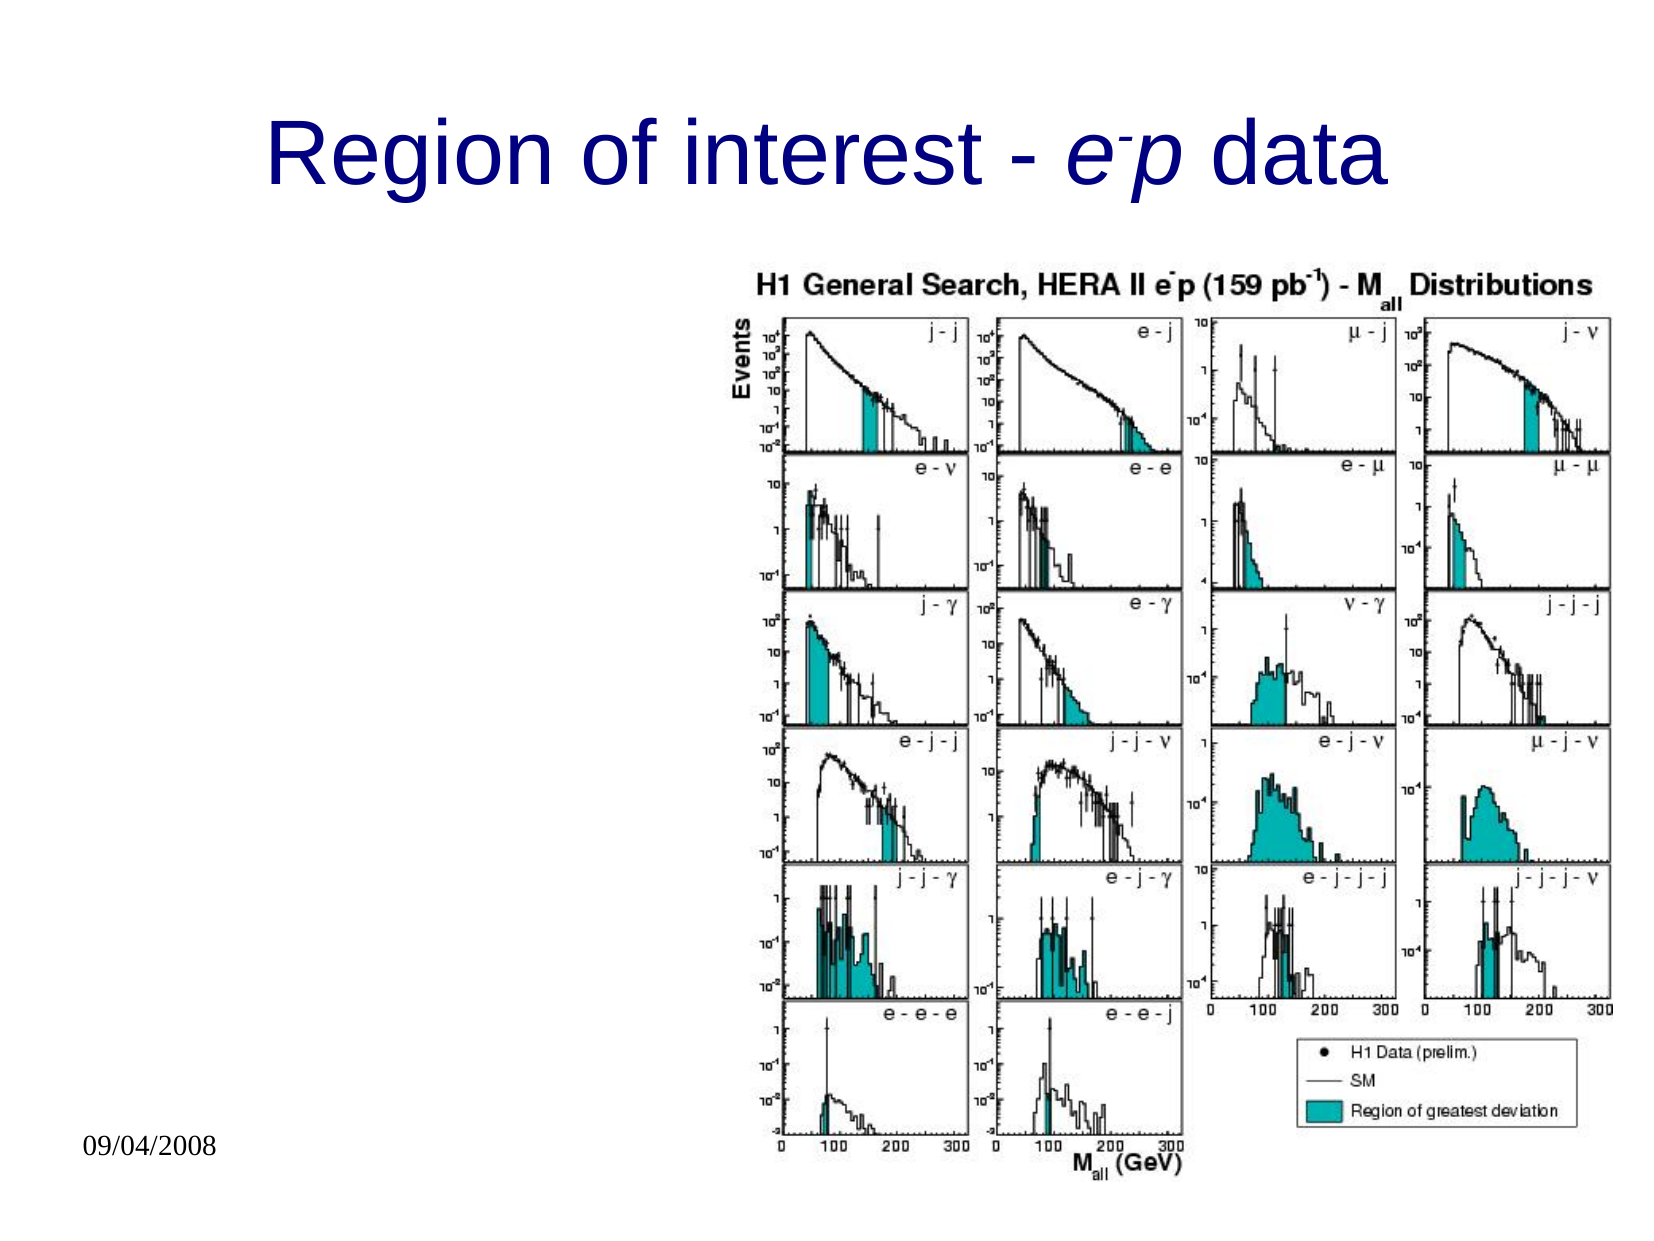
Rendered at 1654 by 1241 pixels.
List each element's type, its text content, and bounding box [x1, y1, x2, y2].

picture [712, 262, 1613, 1182]
title Region of interest - e-p data [82, 49, 1571, 257]
